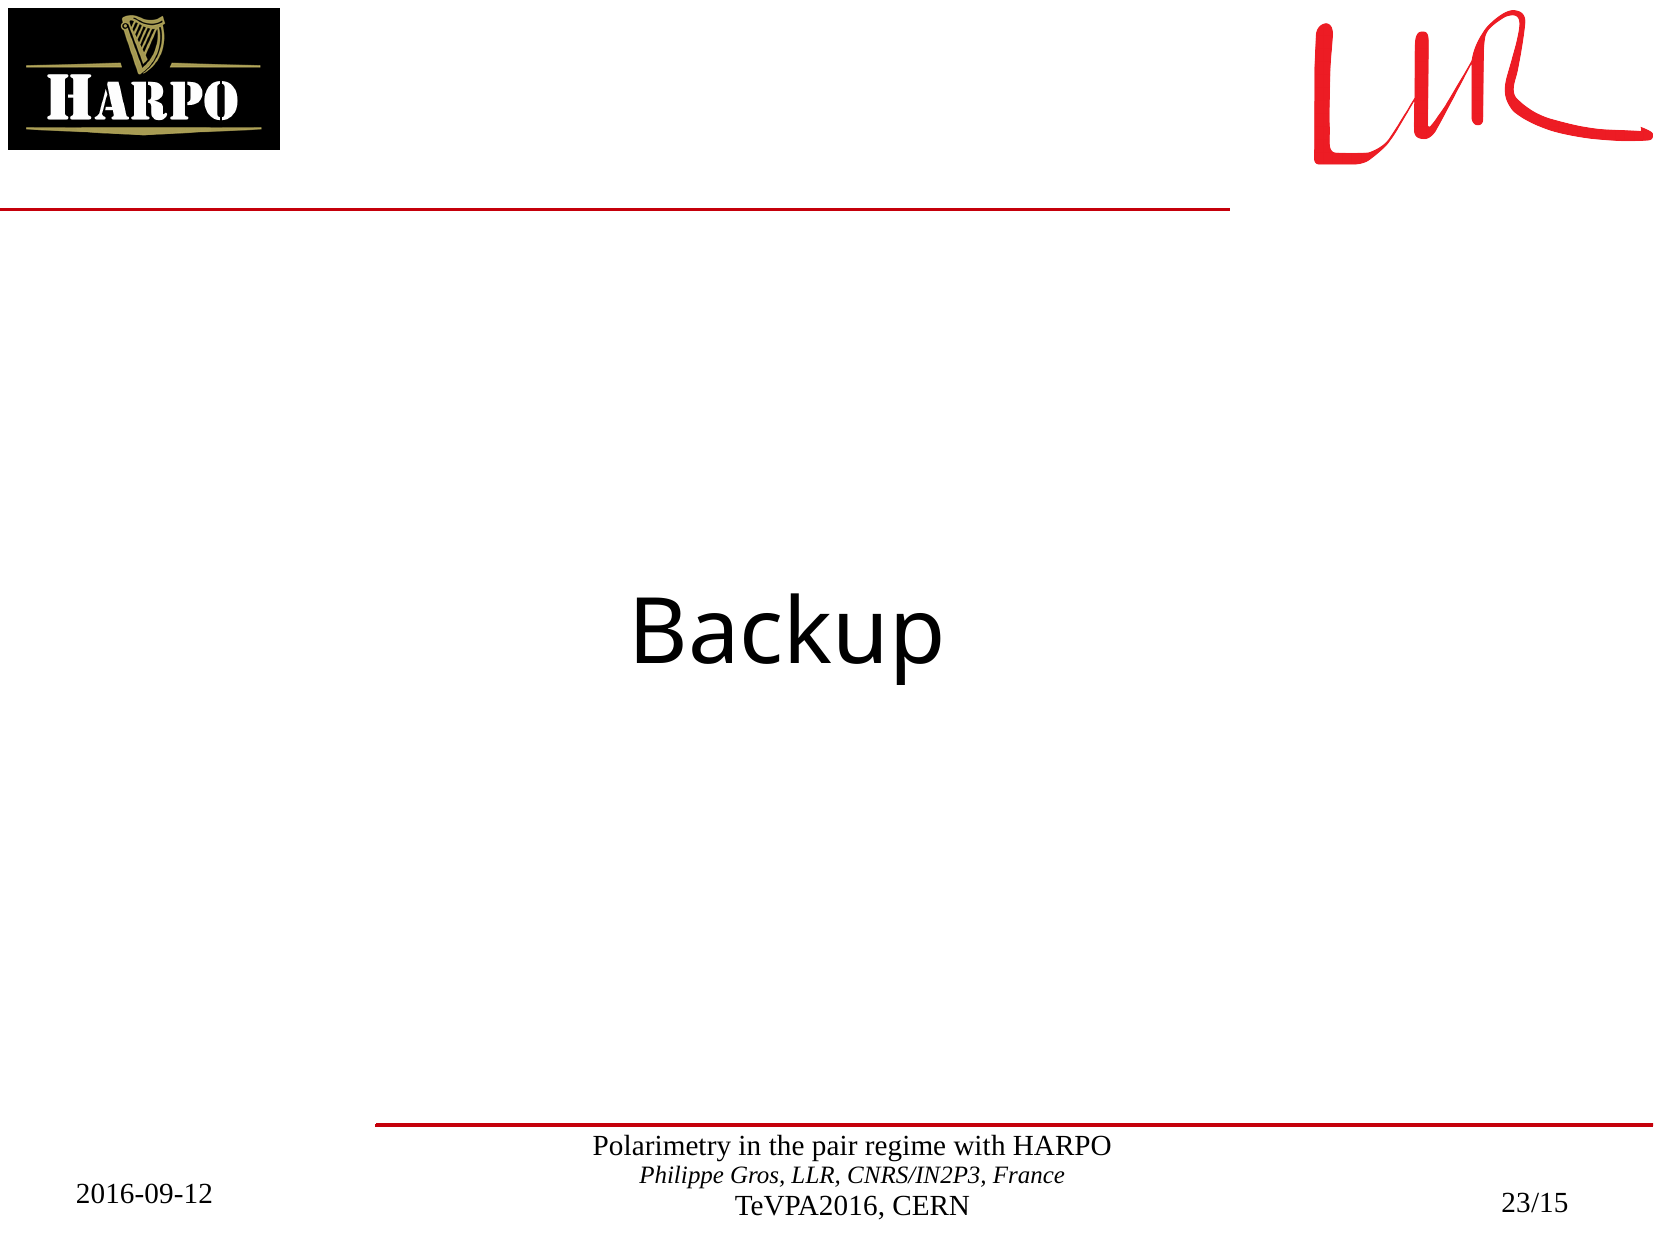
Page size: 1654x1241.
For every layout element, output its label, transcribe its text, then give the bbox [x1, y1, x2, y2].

picture [8, 8, 280, 150]
title Backup [285, 15, 1291, 1241]
picture [1314, 10, 1653, 165]
